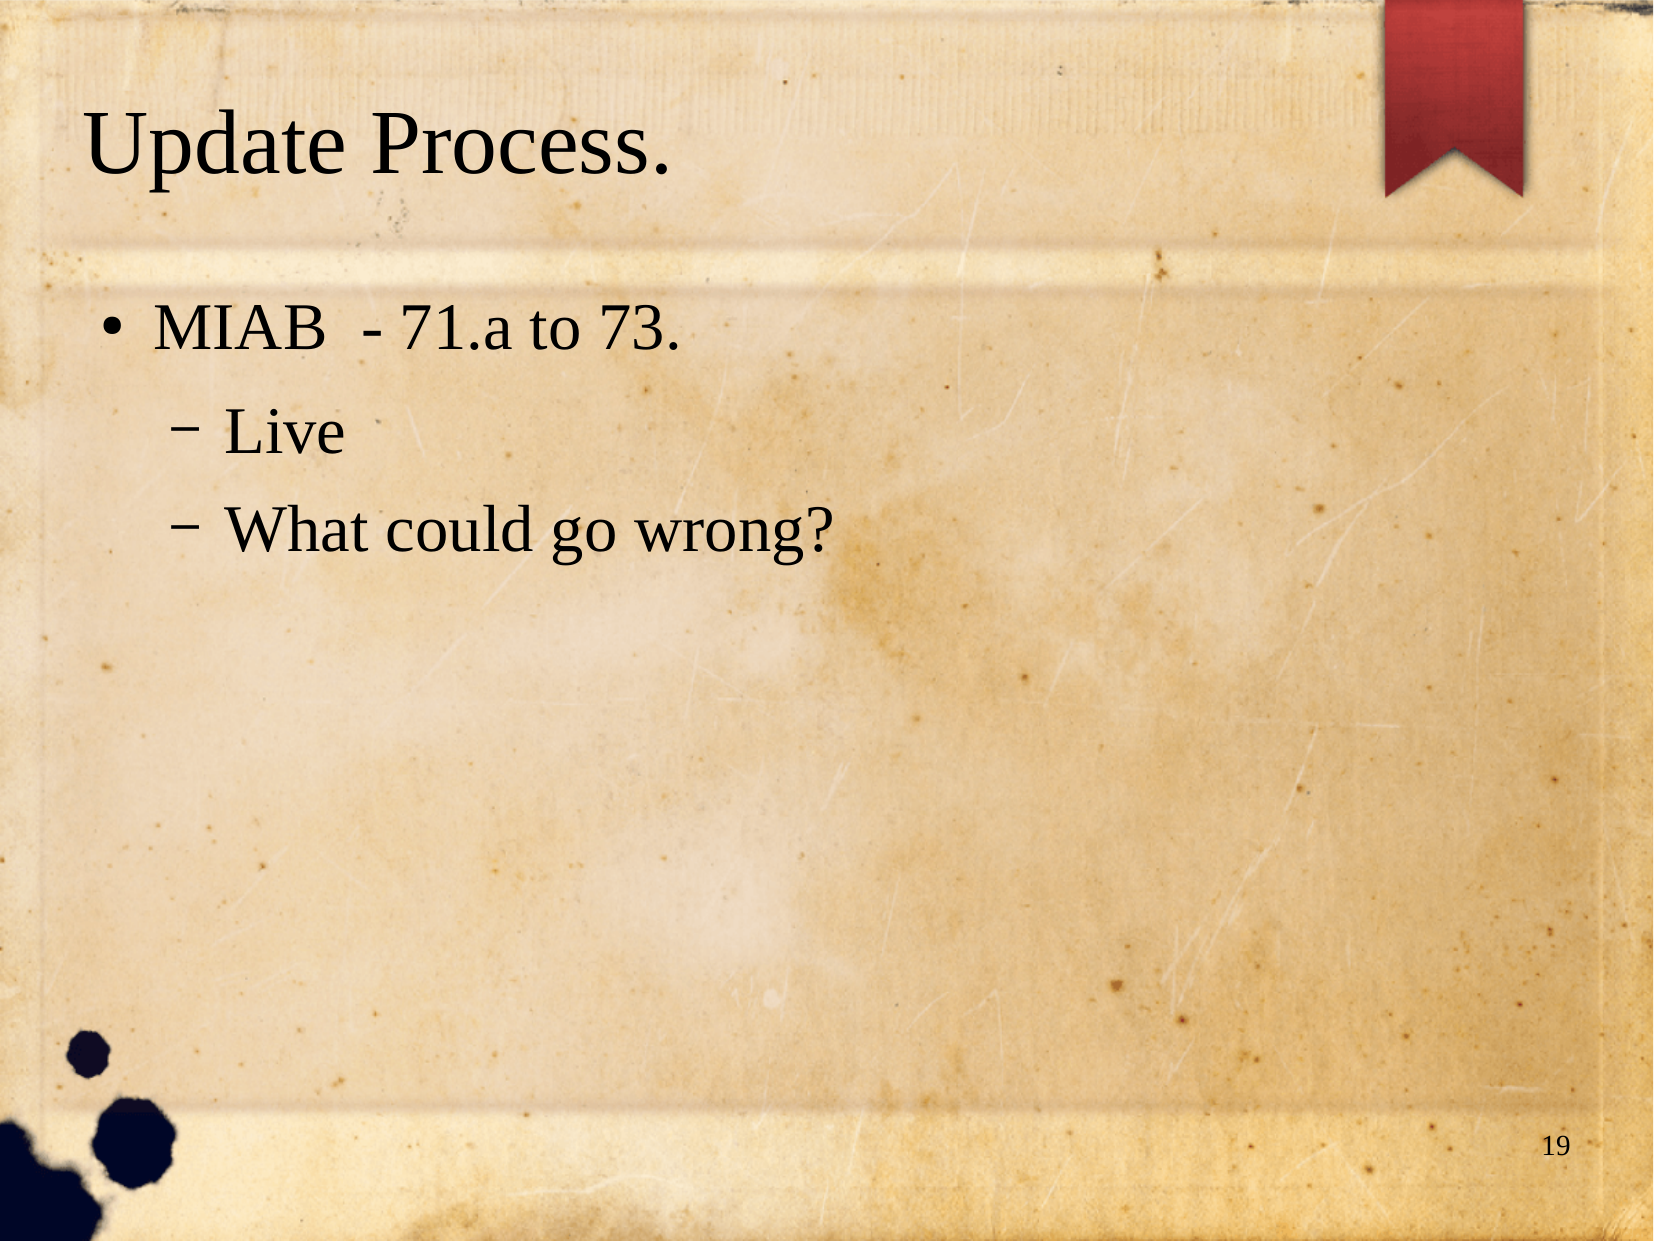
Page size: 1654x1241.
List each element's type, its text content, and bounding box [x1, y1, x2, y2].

picture [0, 0, 1654, 1241]
list MIAB - 71.a to 73. Live What could go wrong? [82, 290, 1538, 1010]
title Update Process. [82, 49, 1347, 237]
